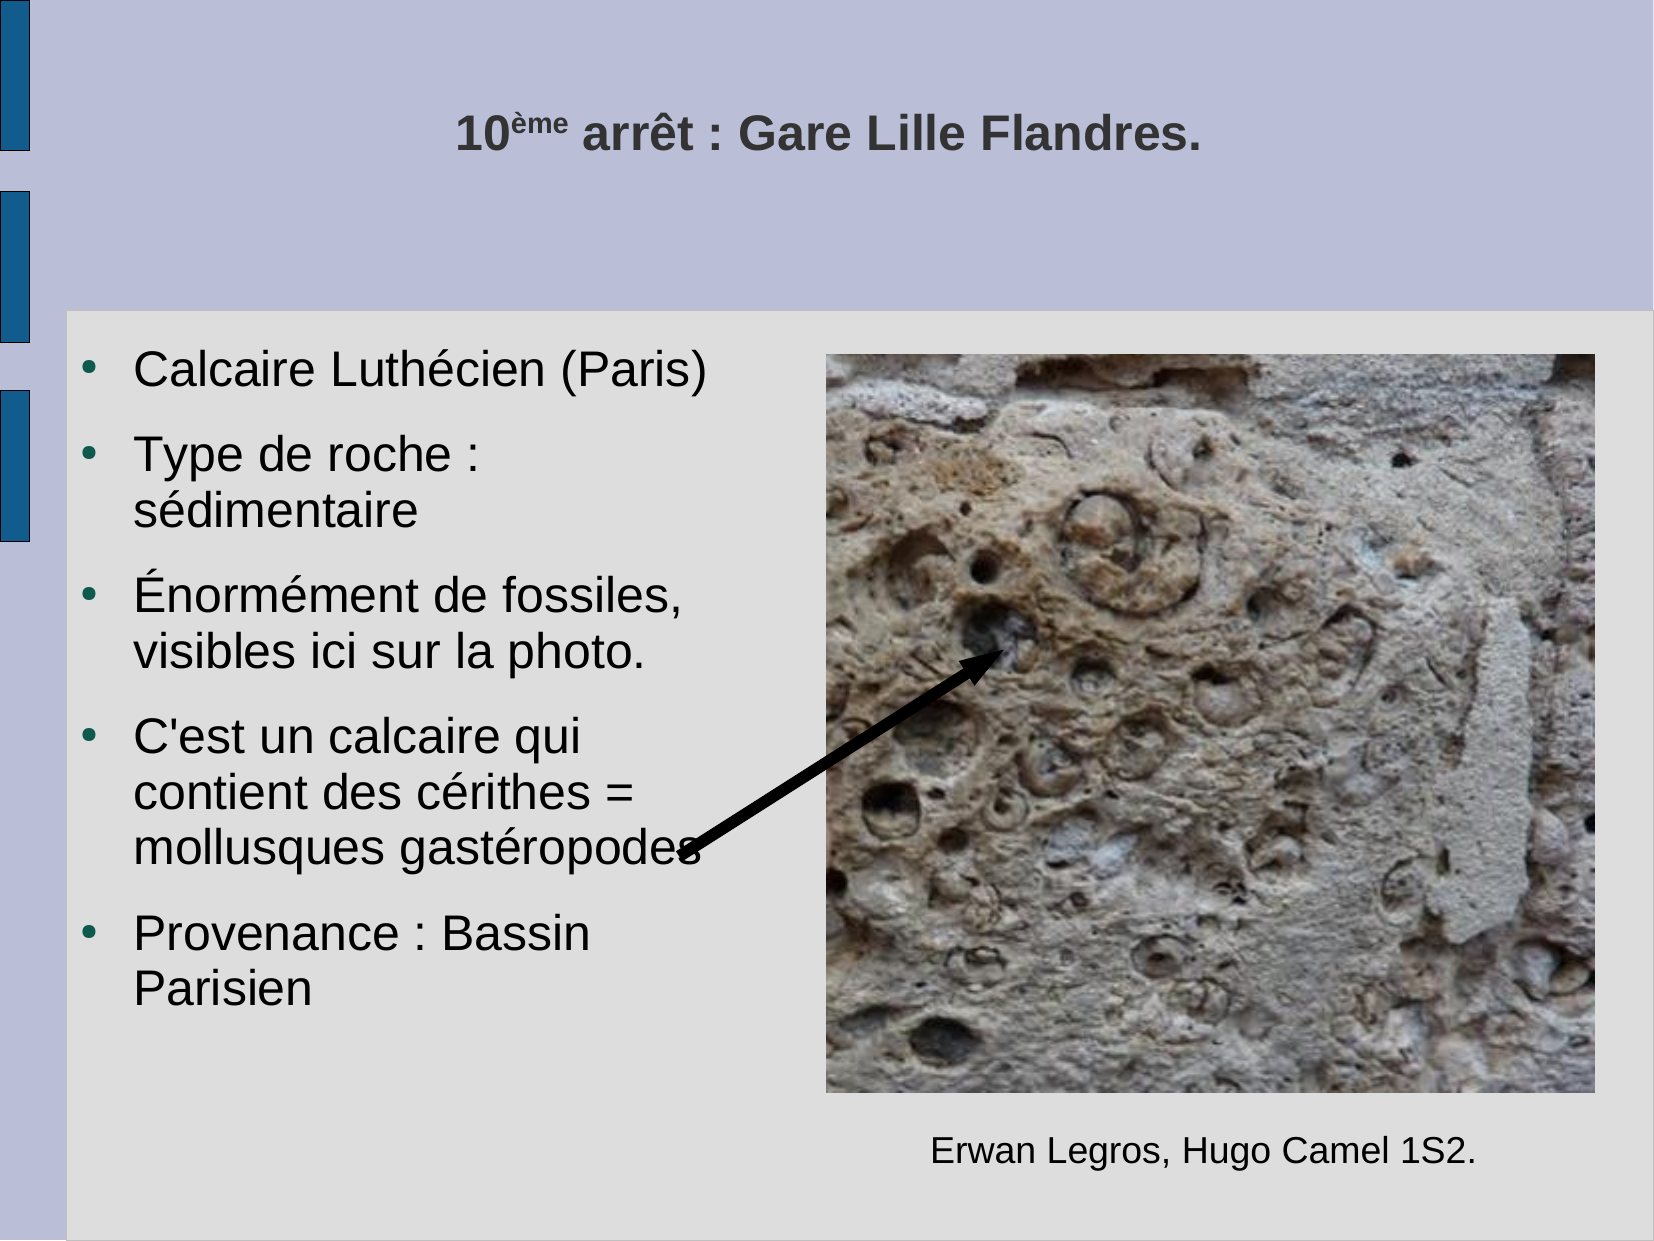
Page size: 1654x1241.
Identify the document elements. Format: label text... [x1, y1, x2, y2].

title 10ème arrêt : Gare Lille Flandres. [123, 29, 1536, 237]
text_box Erwan Legros, Hugo Camel 1S2. [915, 1122, 1506, 1179]
picture [826, 354, 1595, 1093]
list Calcaire Luthécien (Paris) Type de roche : sédimentaire Énormément de fossiles, visibles ici sur la photo. C'est un calcaire qui contient des cérithes = mollusques gastéropodes Provenance : Bassin Parisien [62, 340, 739, 1123]
